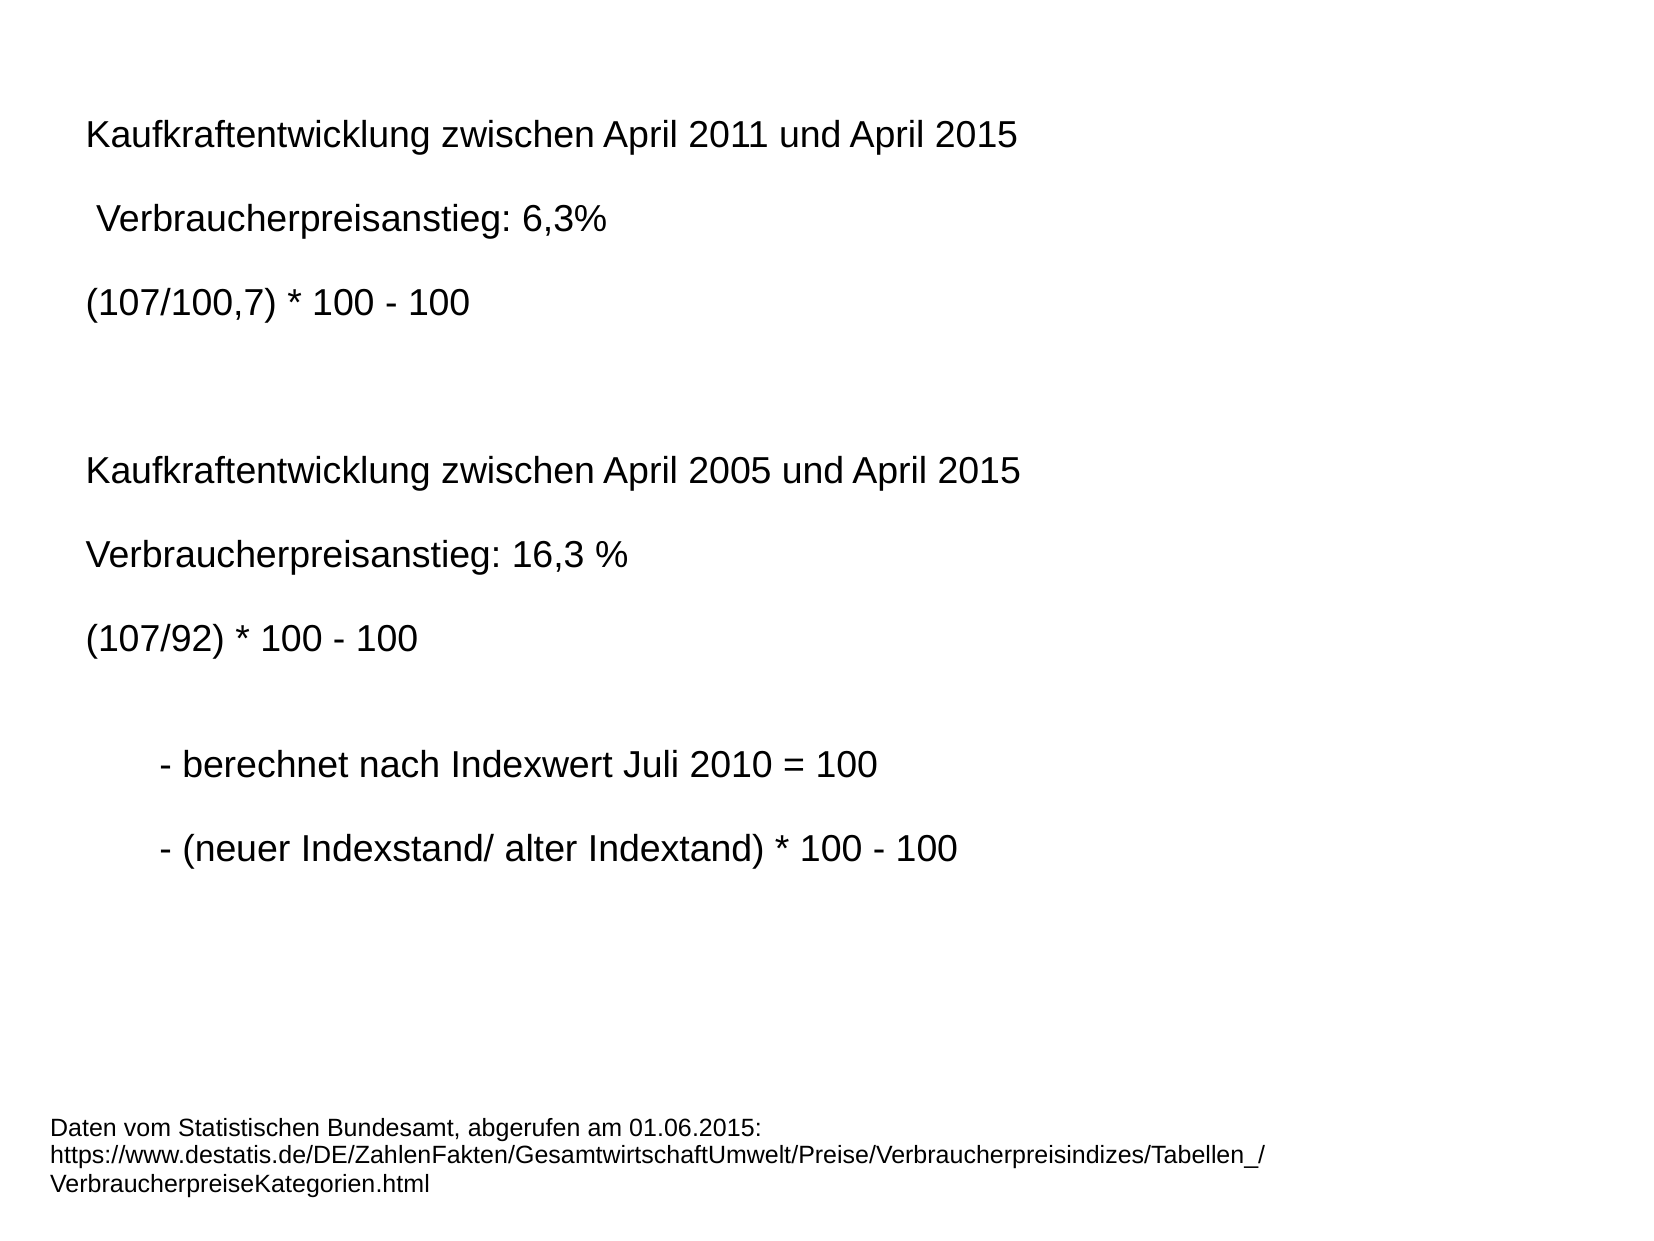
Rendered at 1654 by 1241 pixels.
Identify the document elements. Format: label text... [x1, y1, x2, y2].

text_box Daten vom Statistischen Bundesamt, abgerufen am 01.06.2015: https://www.destatis.de/DE/ZahlenFakten/GesamtwirtschaftUmwelt/Preise/Verbraucherpreisindizes/Tabellen_/VerbraucherpreiseKategorien.html [35, 1105, 1441, 1205]
text_box Kaufkraftentwicklung zwischen April 2011 und April 2015 Verbraucherpreisanstieg: 6,3% (107/100,7) * 100 - 100 Kaufkraftentwicklung zwischen April 2005 und April 2015 Verbraucherpreisanstieg: 16,3 % (107/92) * 100 - 100 - berechnet nach Indexwert Juli 2010 = 100 - (neuer Indexstand/ alter Indextand) * 100 - 100 [70, 106, 1512, 877]
